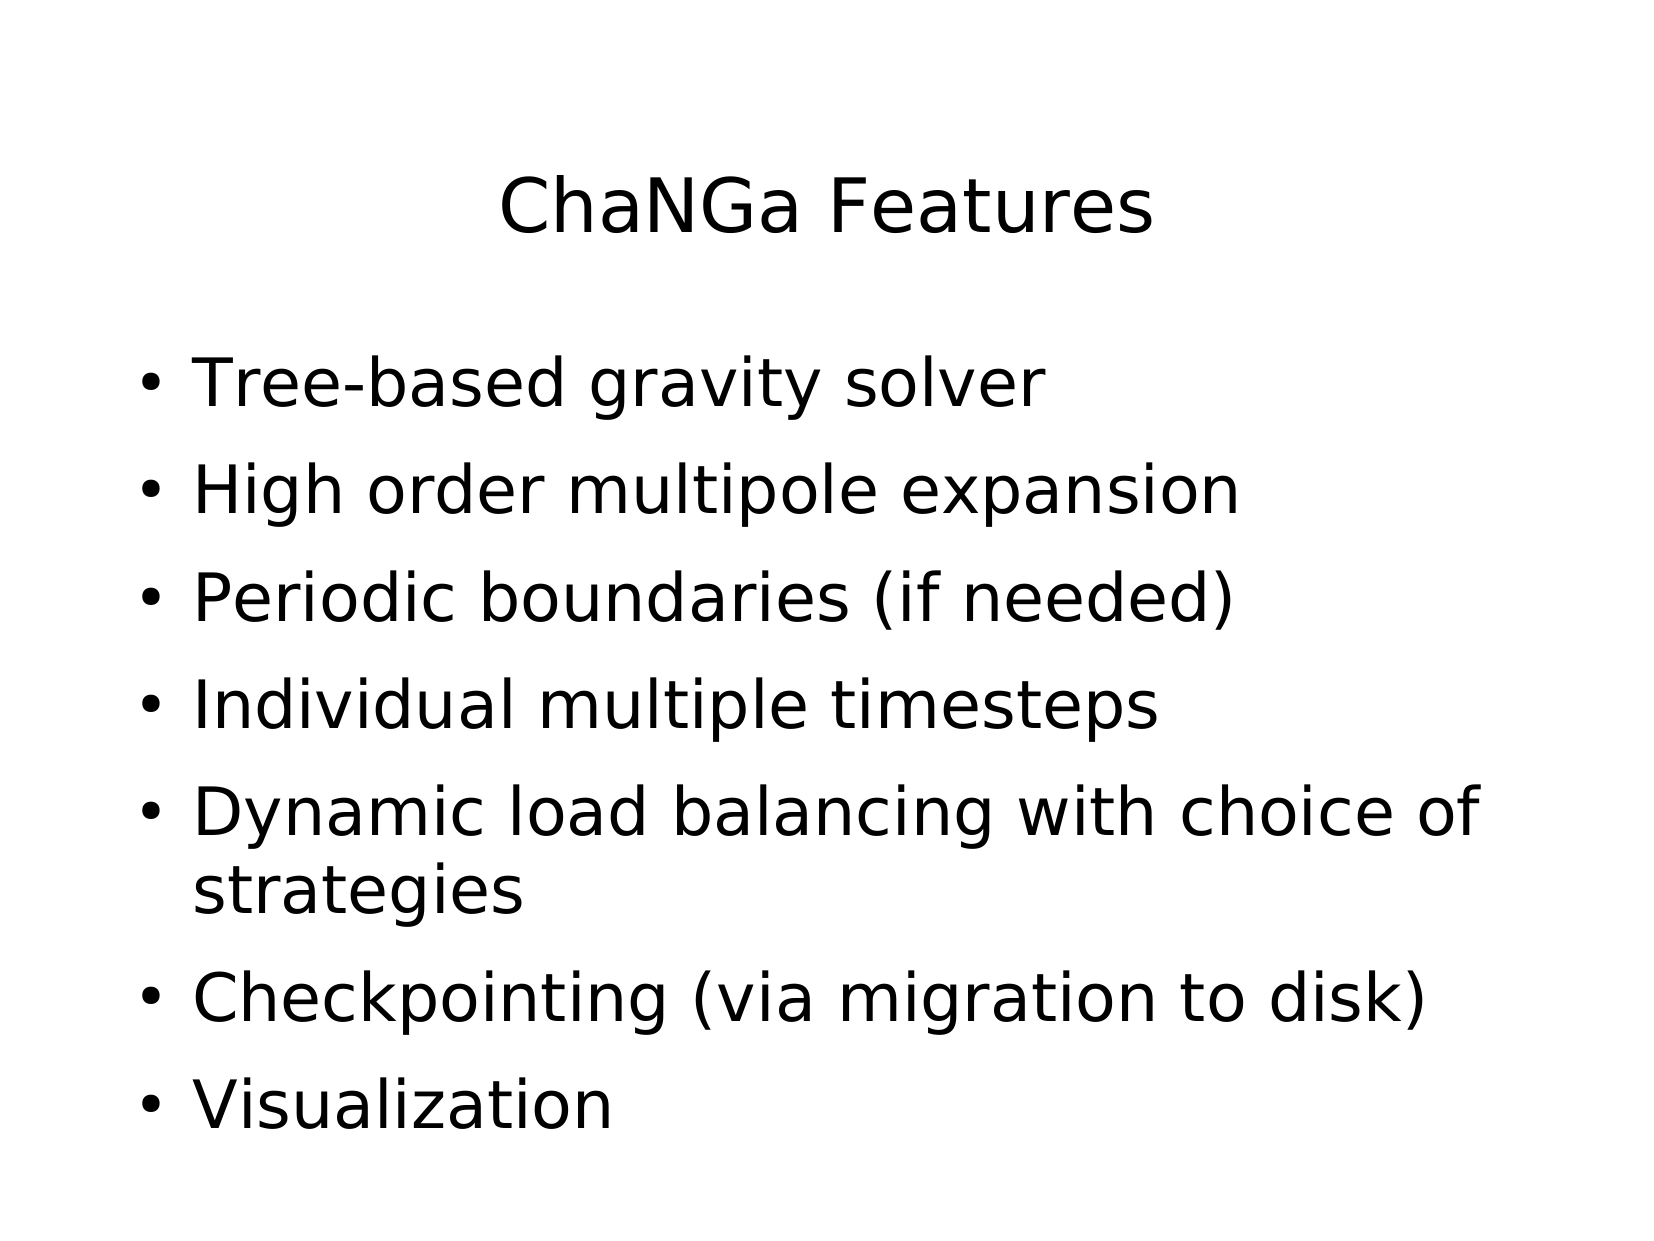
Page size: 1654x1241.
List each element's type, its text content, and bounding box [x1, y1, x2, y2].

title ChaNGa Features [121, 95, 1534, 318]
list Tree-based gravity solver High order multipole expansion Periodic boundaries (if needed) Individual multiple timesteps Dynamic load balancing with choice of strategies Checkpointing (via migration to disk) Visualization [121, 344, 1534, 1145]
